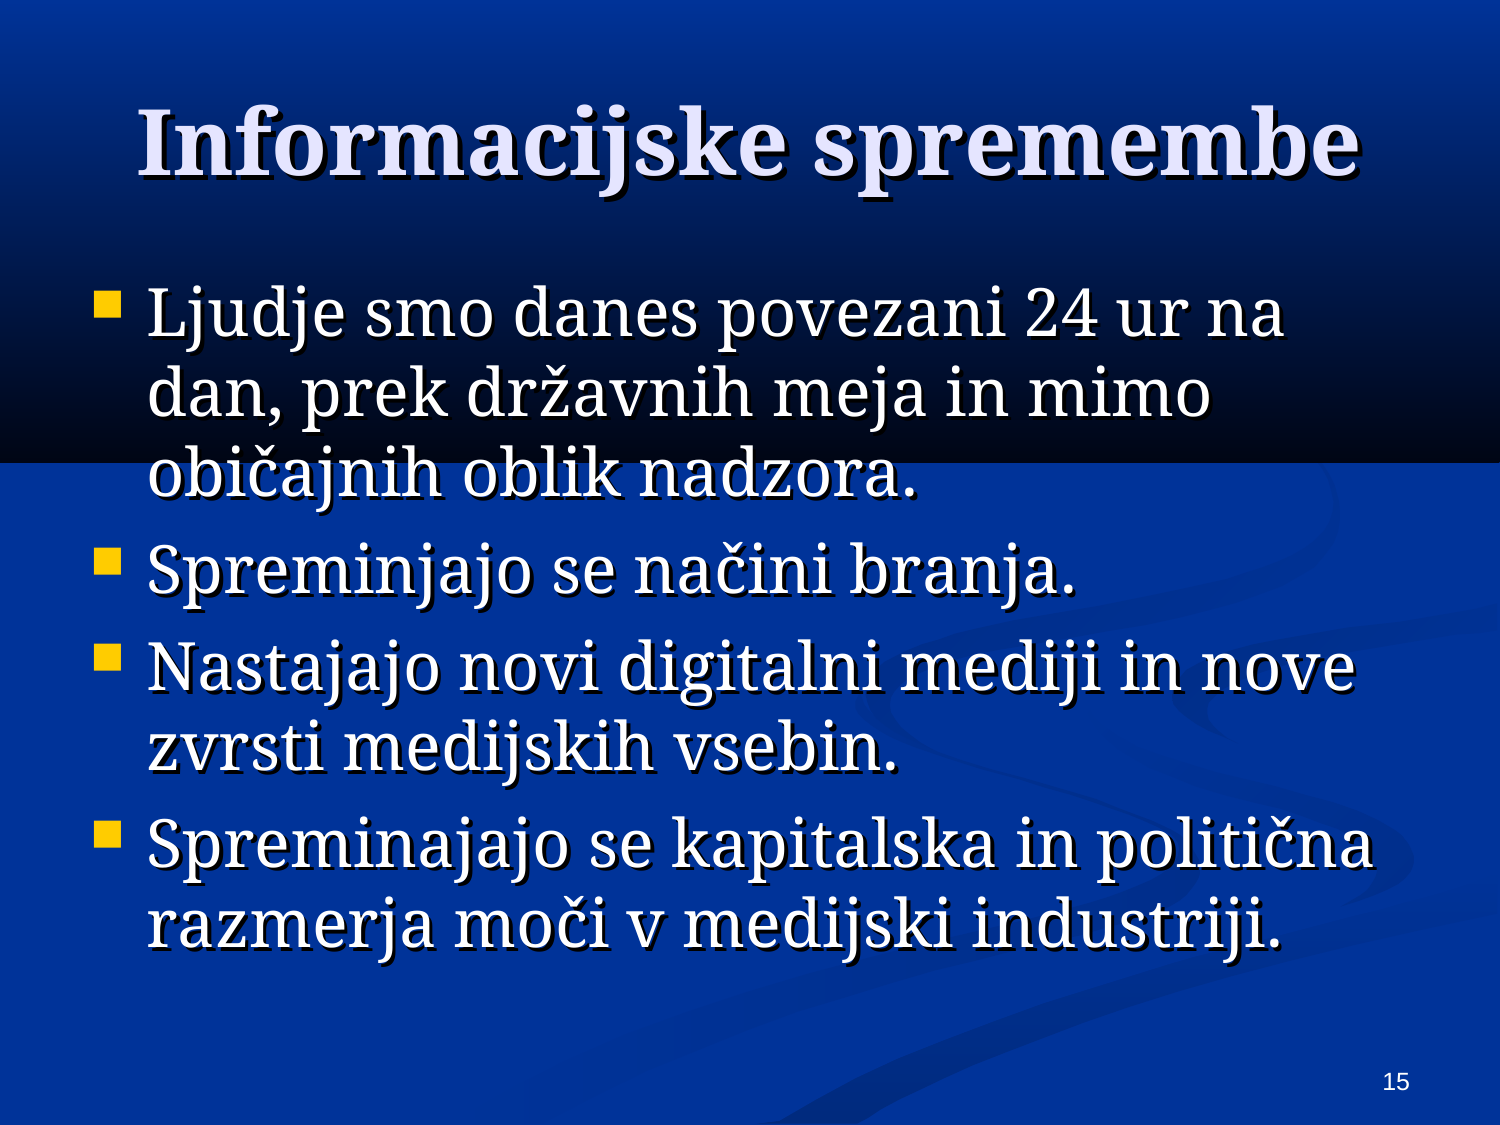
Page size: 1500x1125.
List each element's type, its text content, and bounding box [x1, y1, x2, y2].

title Informacijske spremembe [75, 45, 1426, 233]
text_box <number> [1074, 1024, 1426, 1104]
list Ljudje smo danes povezani 24 ur na dan, prek državnih meja in mimo običajnih oblik nadzora. Spreminjajo se načini branja. Nastajajo novi digitalni mediji in nove zvrsti medijskih vsebin. Spreminajajo se kapitalska in politična razmerja moči v medijski industriji. [75, 262, 1426, 1006]
